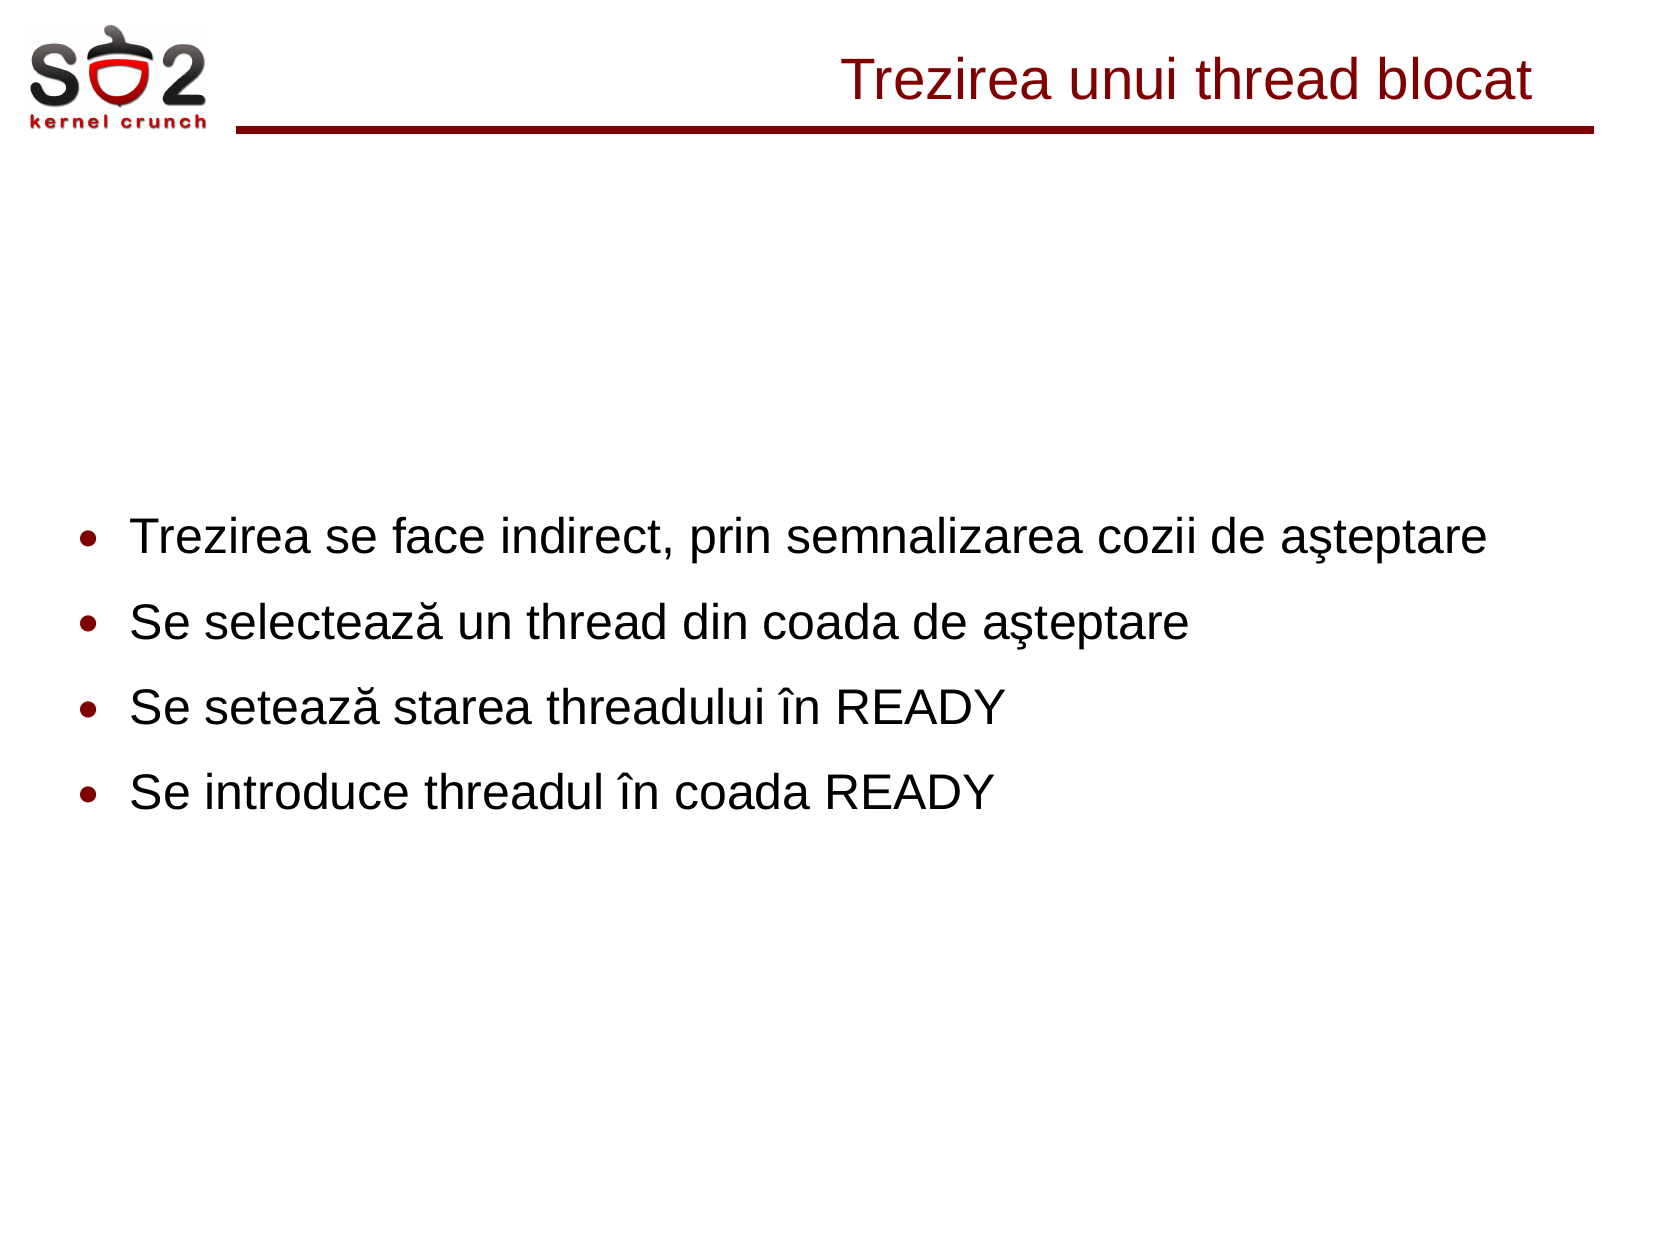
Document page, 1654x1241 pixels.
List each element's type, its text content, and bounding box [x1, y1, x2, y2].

list Trezirea se face indirect, prin semnalizarea cozii de aşteptare Se selectează un thread din coada de aşteptare Se setează starea threadului în READY Se introduce threadul în coada READY [59, 177, 1595, 1152]
picture [29, 23, 121, 130]
title Trezirea unui thread blocat [121, 11, 1534, 148]
